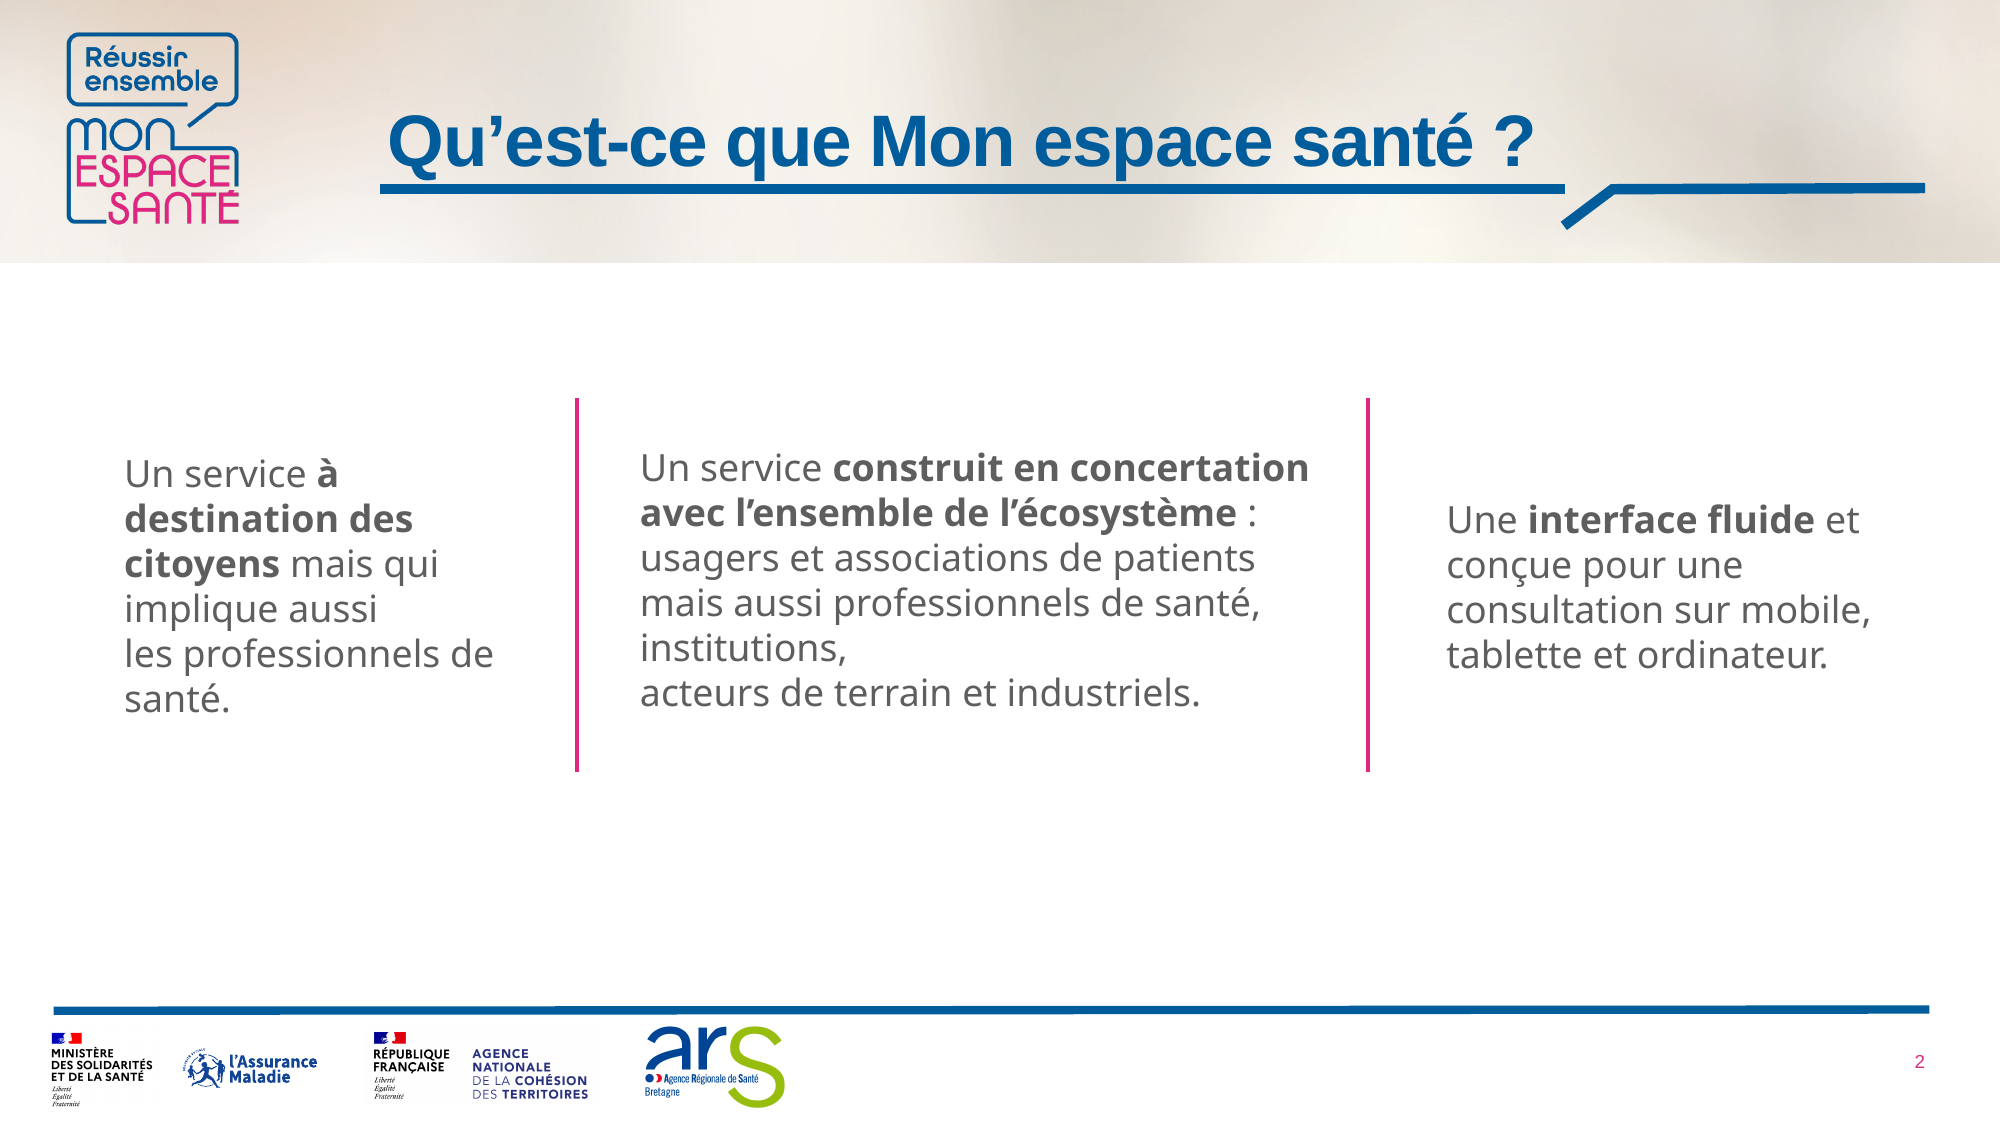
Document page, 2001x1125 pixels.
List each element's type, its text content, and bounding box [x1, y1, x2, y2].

text_box Une interface fluide et conçue pour une consultation sur mobile, tablette et ordinateur. [1437, 487, 1885, 685]
title Qu’est-ce que Mon espace santé ? [379, 2, 1731, 189]
picture [364, 1028, 600, 1108]
picture [41, 1022, 163, 1117]
picture [0, 0, 2000, 263]
picture [645, 1026, 785, 1108]
text_box Un service construit en concertation avec l’ensemble de l’écosystème : usagers et associations de patients mais aussi professionnels de santé, institutions, acteurs de terrain et industriels. [631, 435, 1356, 723]
text_box Un service à destination des citoyens mais qui implique aussi les professionnels de santé. [115, 442, 554, 729]
